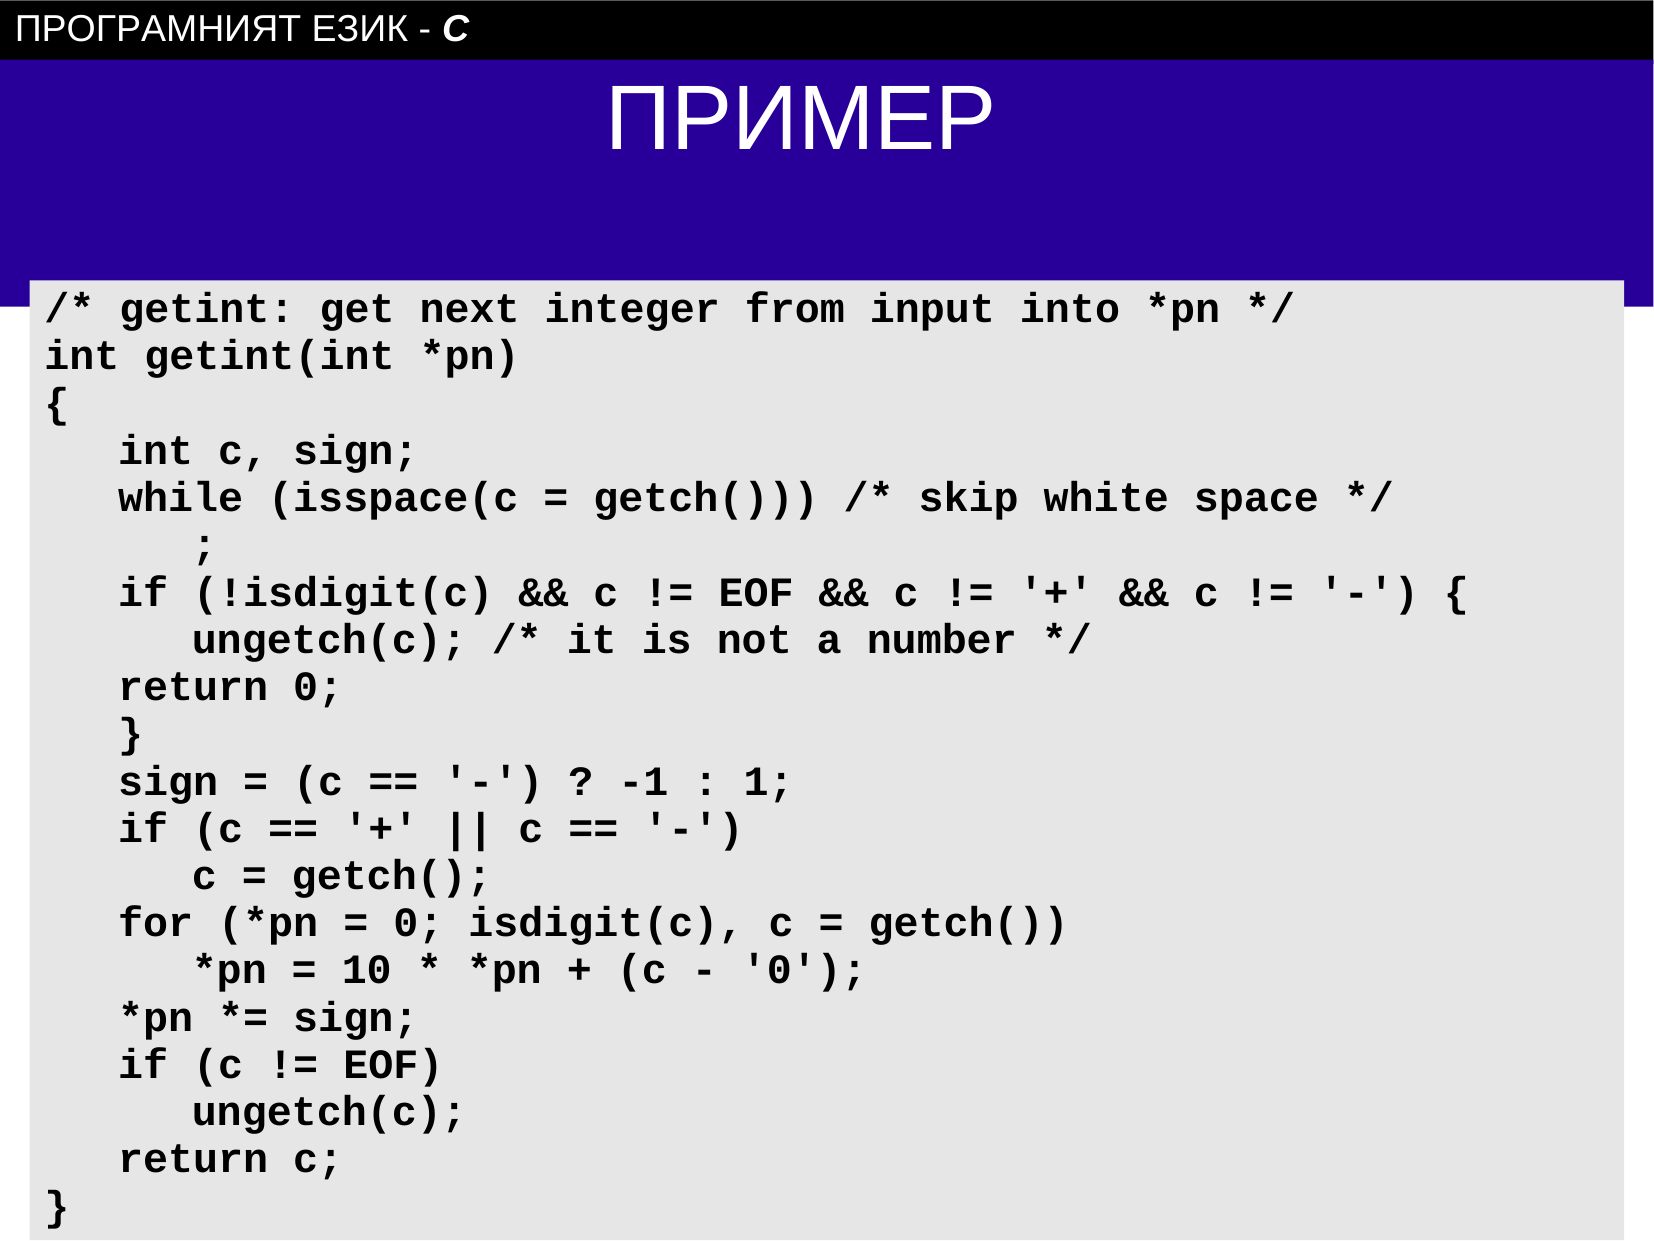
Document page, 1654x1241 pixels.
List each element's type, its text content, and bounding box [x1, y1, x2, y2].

text_box ПРИМЕР [0, 59, 1654, 307]
text_box /* getint: get next integer from input into *pn */ int getint(int *pn) { int c, sign; while (isspace(c = getch())) /* skip white space */ ; if (!isdigit(c) && c != EOF && c != '+' && c != '-') { ungetch(c); /* it is not a number */ return 0; } sign = (c == '-') ? -1 : 1; if (c == '+' || c == '-') c = getch(); for (*pn = 0; isdigit(c), c = getch()) *pn = 10 * *pn + (c - '0'); *pn *= sign; if (c != EOF) ungetch(c); return c; } [29, 280, 1625, 1211]
text_box ПРОГРАМНИЯT ЕЗИК - С [0, 0, 1654, 59]
